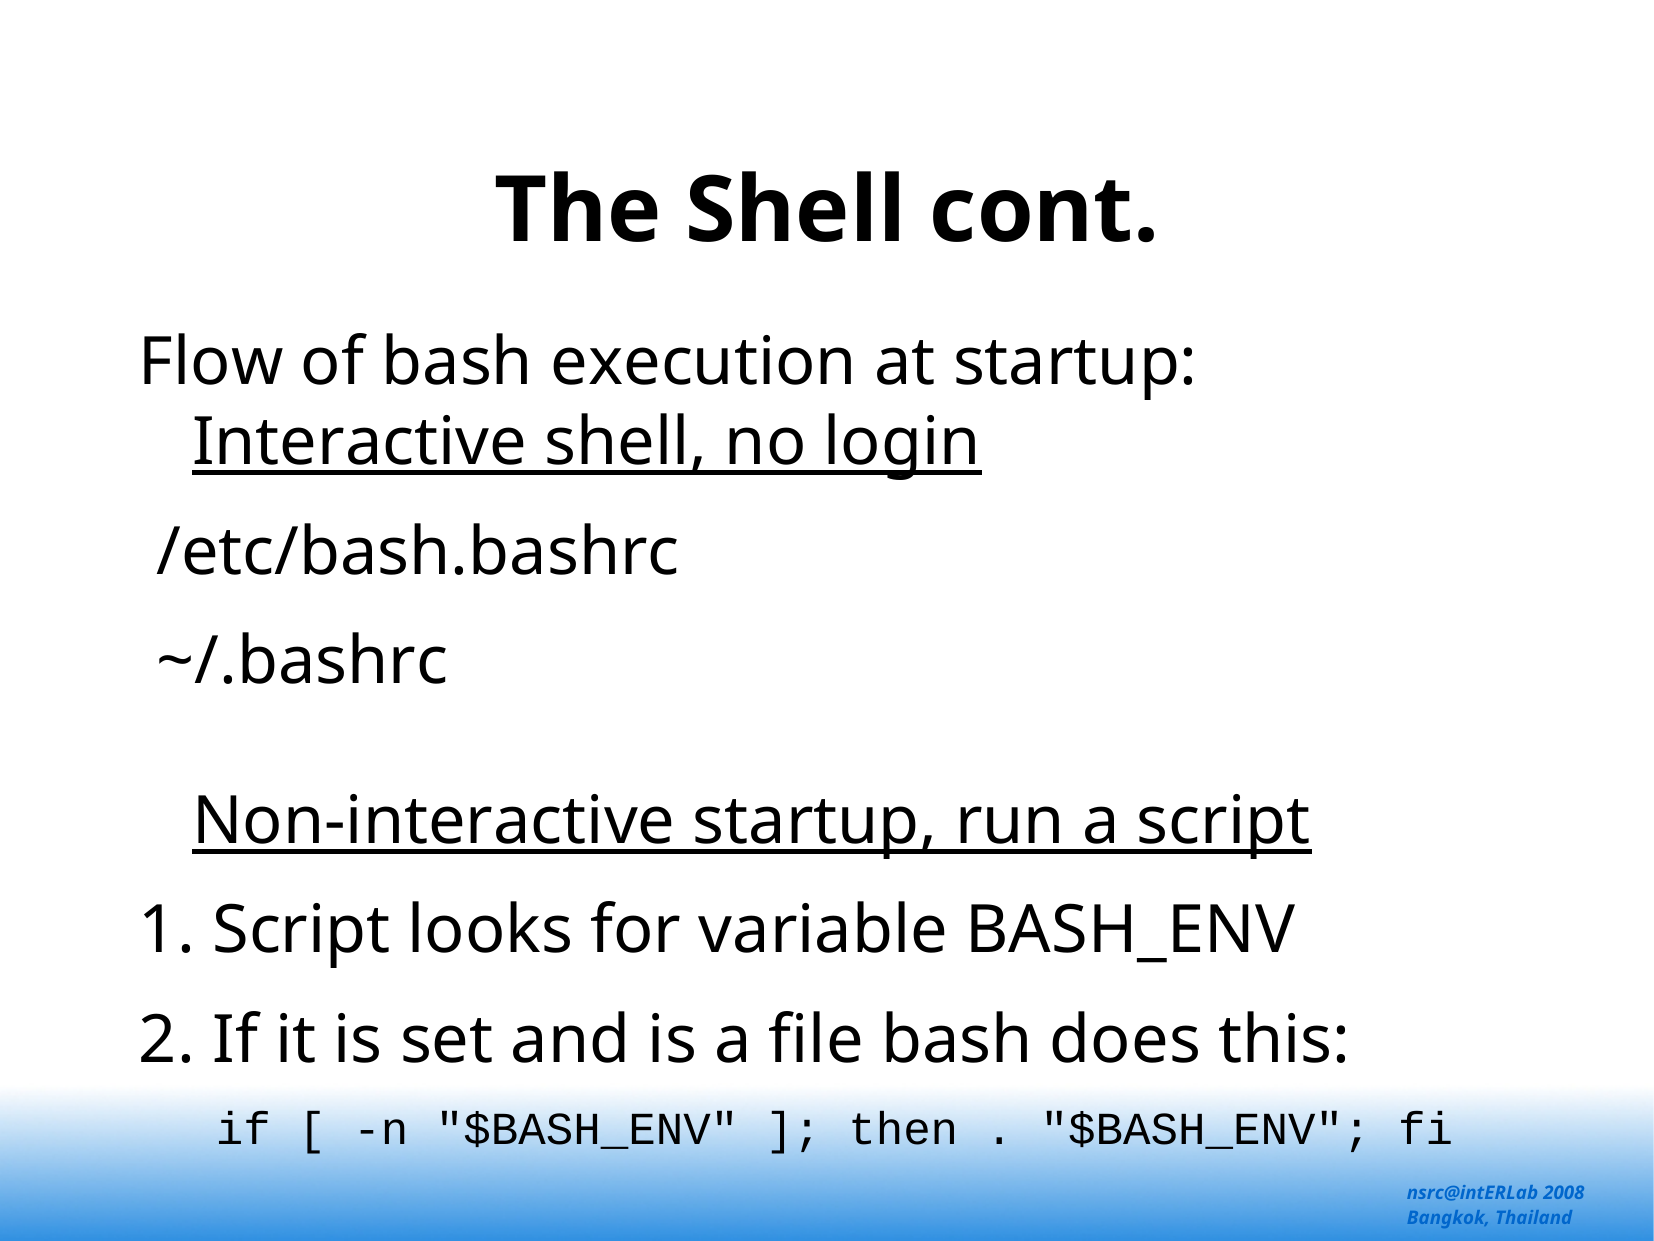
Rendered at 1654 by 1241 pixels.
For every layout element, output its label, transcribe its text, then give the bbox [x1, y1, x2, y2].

list Flow of bash execution at startup: Interactive shell, no login /etc/bash.bashrc ~/.bashrc Non-interactive startup, run a script 1. Script looks for variable BASH_ENV 2. If it is set and is a file bash does this: if [ -n "$BASH_ENV" ]; then . "$BASH_ENV"; fi [121, 321, 1534, 1104]
title The Shell cont. [121, 102, 1534, 310]
picture [0, 1083, 1654, 1241]
